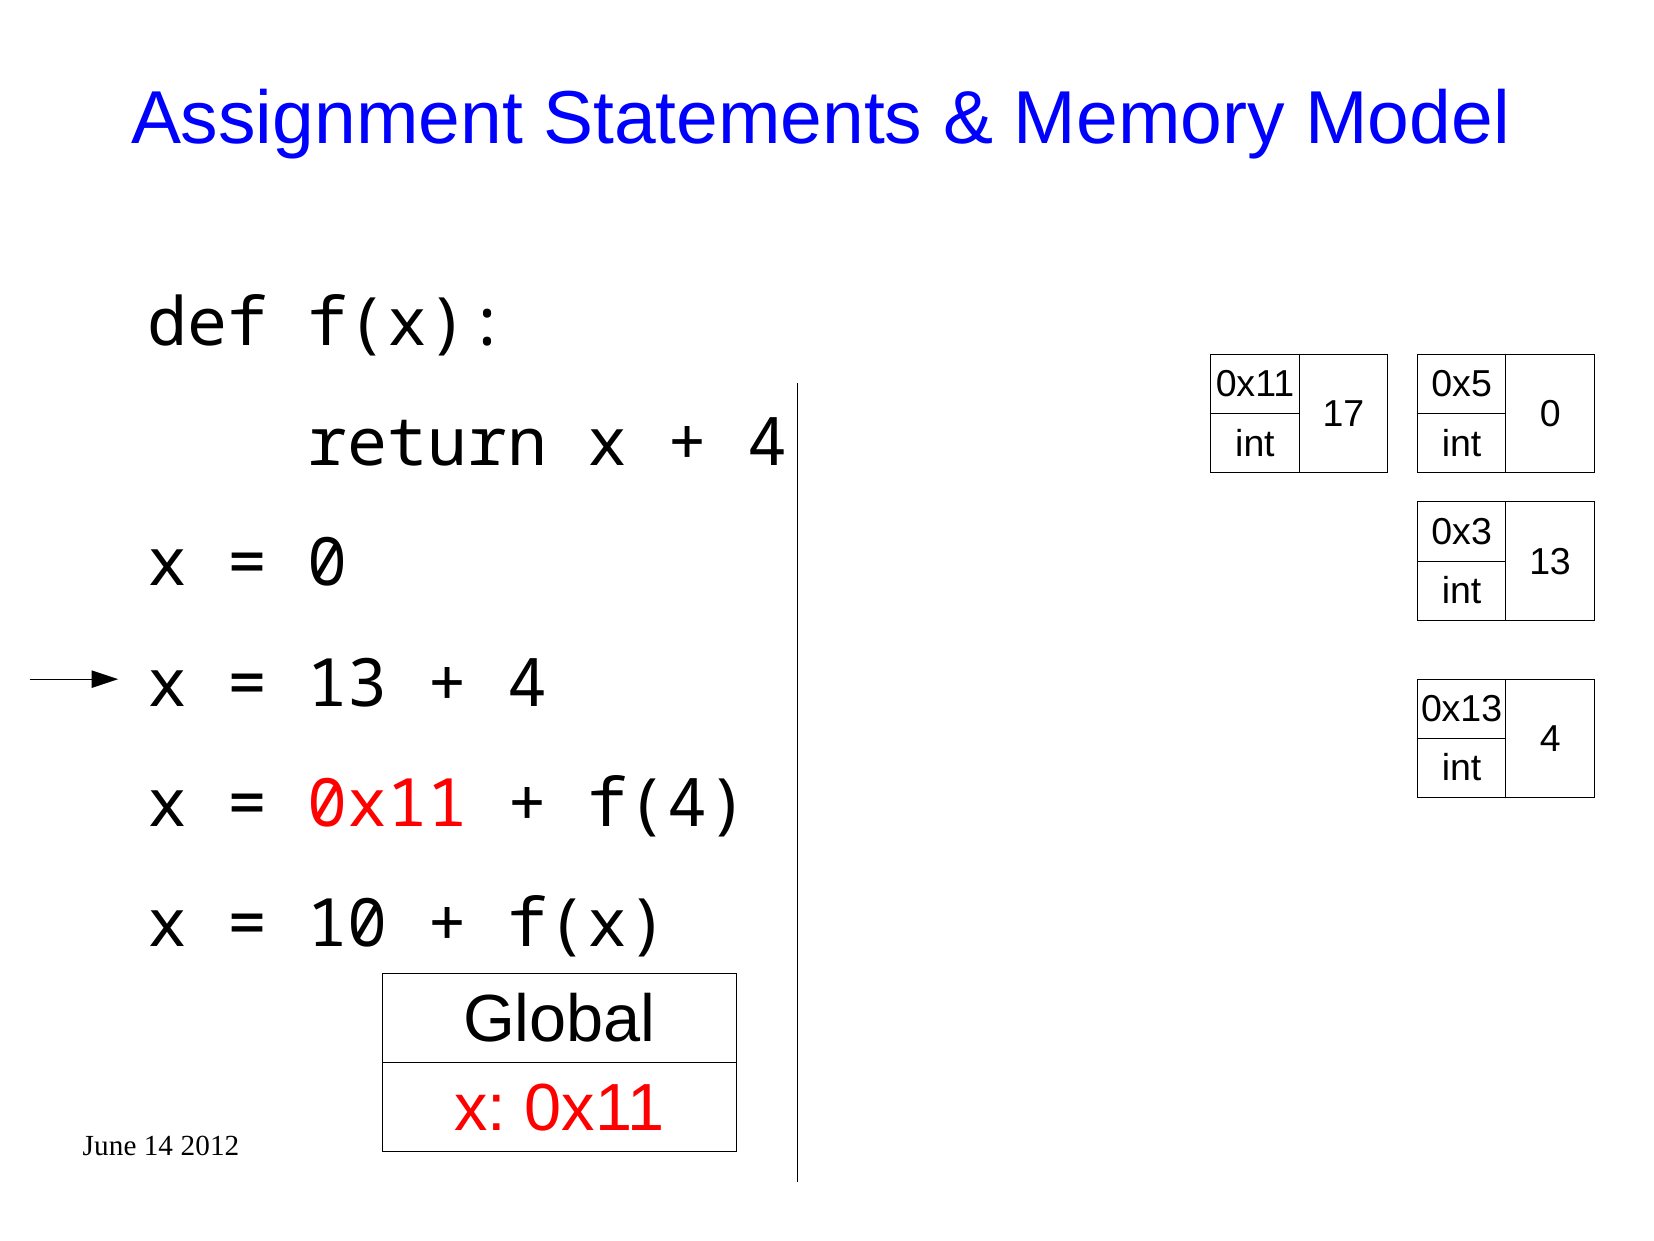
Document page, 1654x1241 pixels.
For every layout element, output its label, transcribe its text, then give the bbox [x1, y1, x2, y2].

text_box 17 [1299, 354, 1388, 473]
text_box 13 [1505, 501, 1595, 621]
text_box x: 0x11 [382, 1062, 737, 1152]
text_box int [1417, 562, 1505, 621]
list def f(x): return x + 4 x = 0 x = 13 + 4 x = 0x11 + f(4) x = 10 + f(x) [76, 274, 1506, 822]
text_box 0x13 [1417, 679, 1505, 739]
text_box 0 [1505, 354, 1595, 473]
text_box int [1417, 414, 1505, 473]
text_box Global [382, 973, 737, 1062]
text_box 4 [1505, 679, 1595, 798]
text_box 0x11 [1210, 354, 1299, 414]
text_box int [1210, 414, 1299, 473]
title Assignment Statements & Memory Model [76, 58, 1565, 178]
text_box 0x5 [1417, 354, 1505, 414]
text_box int [1417, 739, 1505, 798]
text_box 0x3 [1417, 501, 1505, 562]
